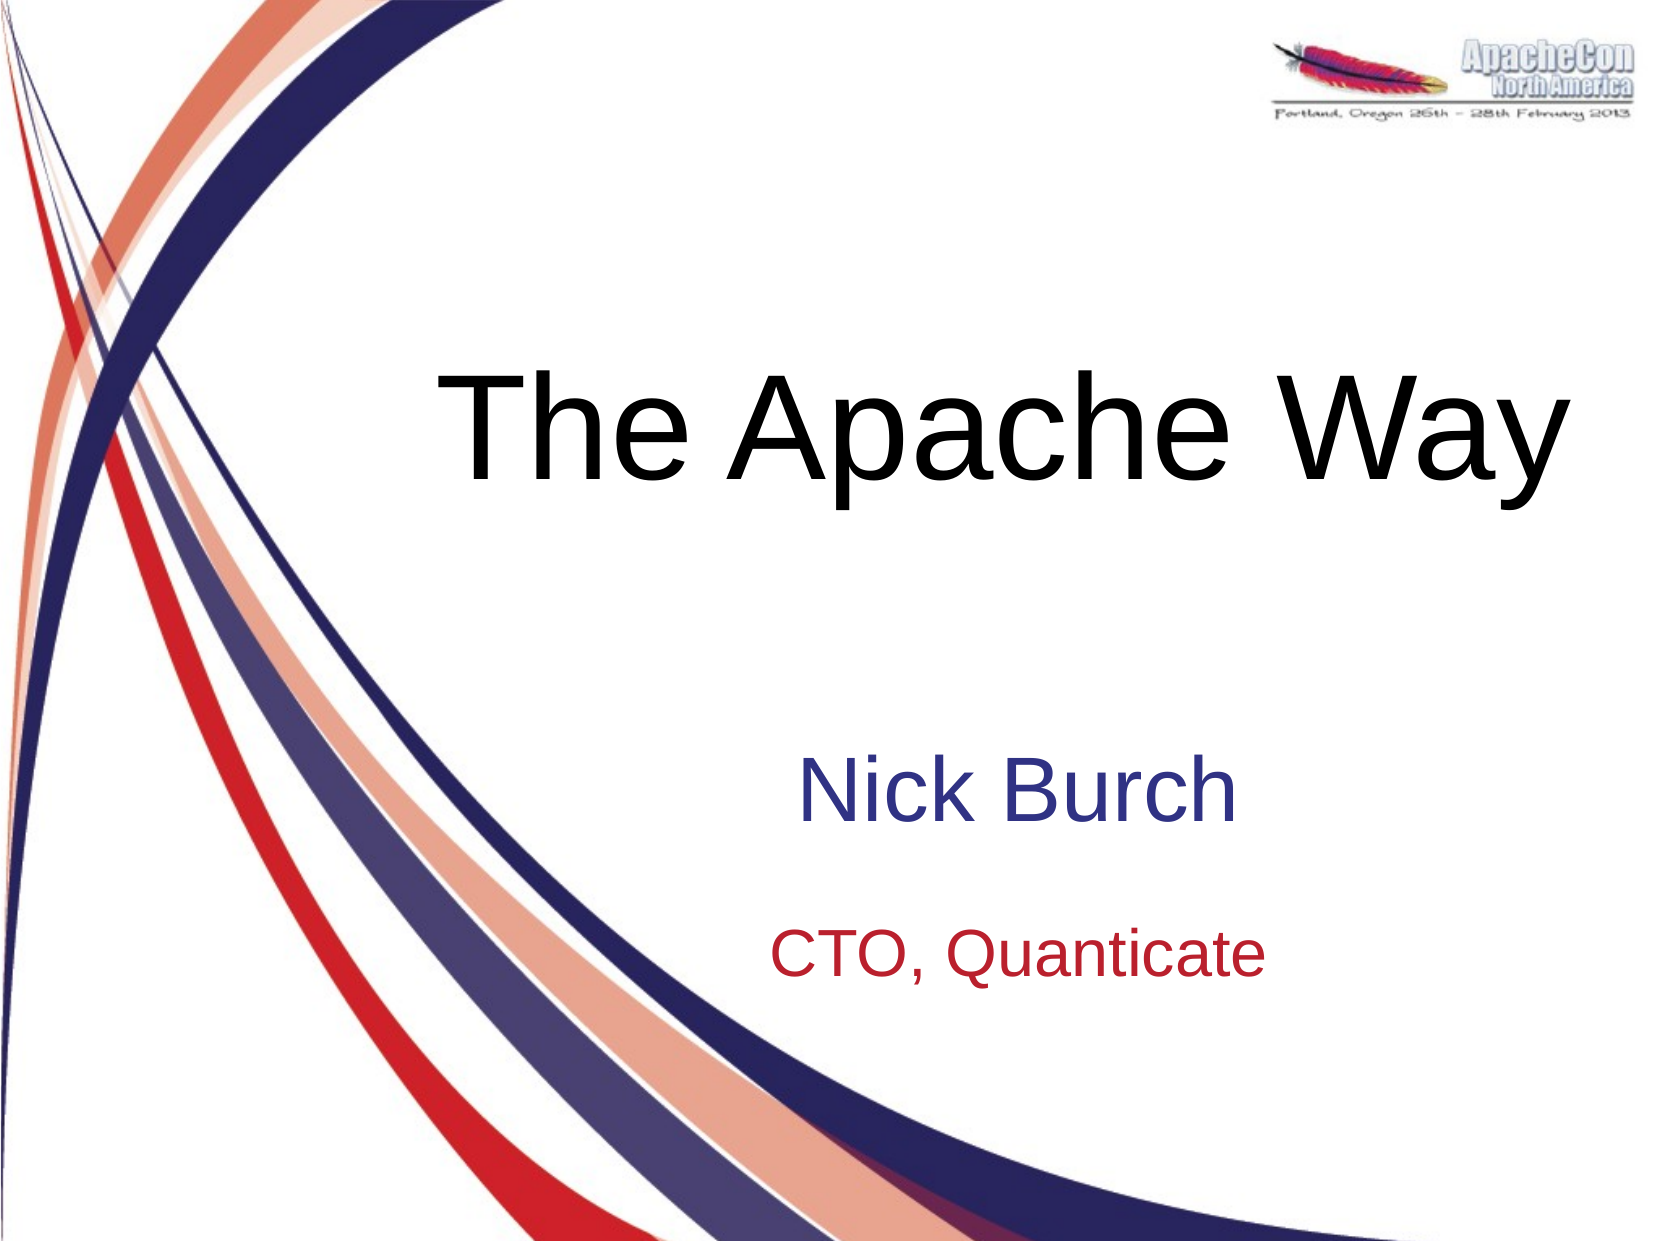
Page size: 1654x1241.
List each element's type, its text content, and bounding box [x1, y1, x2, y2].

subtitle Nick Burch CTO, Quanticate [531, 738, 1506, 991]
picture [0, 0, 1654, 1241]
title The Apache Way [383, 295, 1625, 561]
